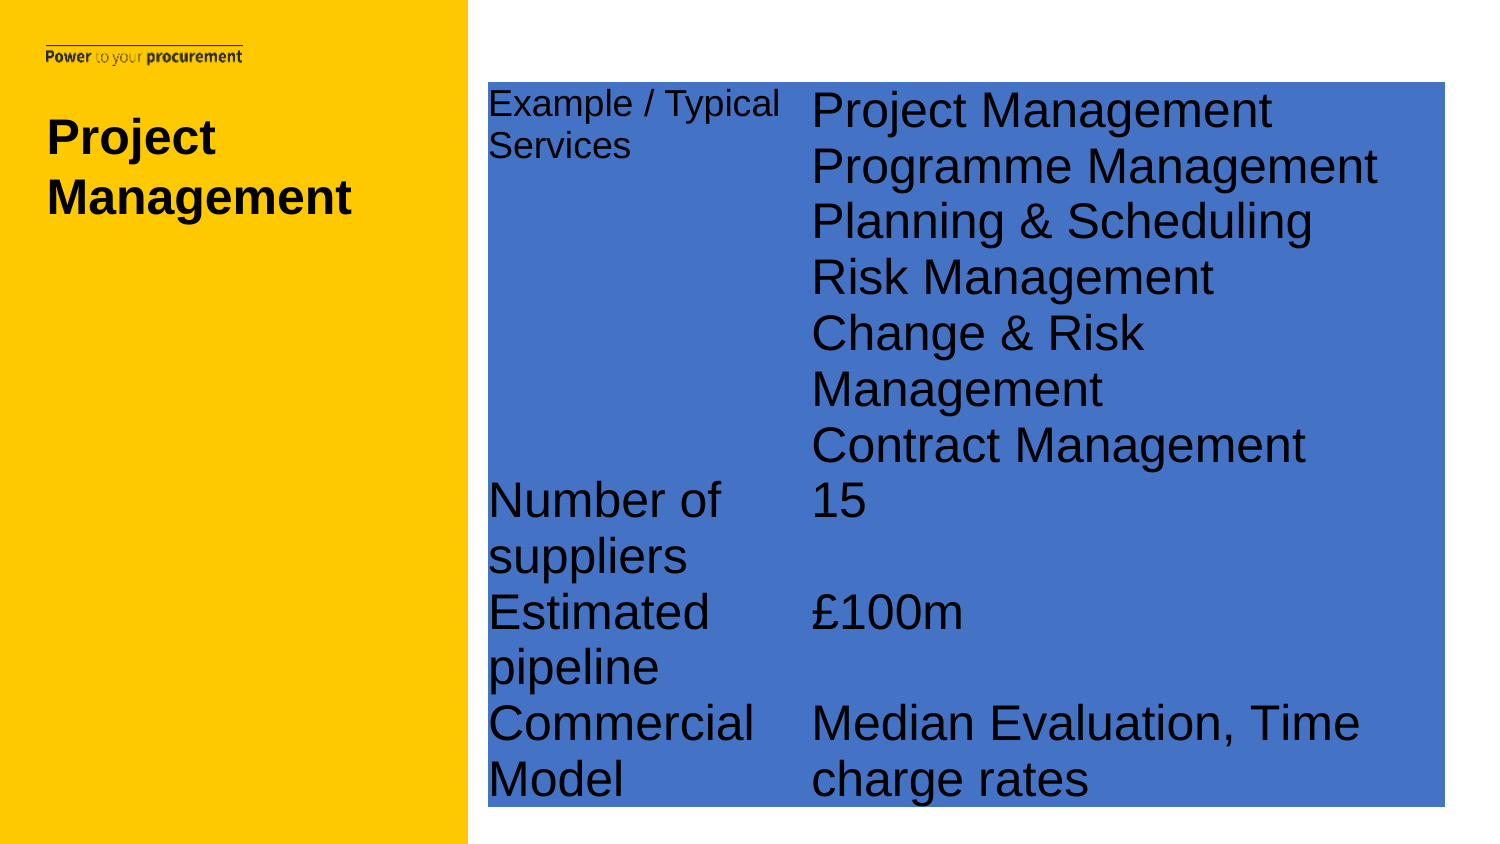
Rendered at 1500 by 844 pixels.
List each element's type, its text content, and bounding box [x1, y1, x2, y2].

title Project Management [46, 104, 423, 209]
table_cell 15 [811, 473, 1445, 584]
table_cell Number of suppliers [488, 473, 811, 584]
table_cell £100m [811, 584, 1445, 696]
table_header Project Management Programme Management Planning & Scheduling Risk Management Change & Risk Management Contract Management [811, 82, 1445, 473]
table_cell Estimated pipeline [488, 584, 811, 696]
table_cell Commercial Model [488, 696, 811, 807]
table_cell Median Evaluation, Time charge rates [811, 696, 1445, 807]
table_header Example / Typical Services [488, 82, 811, 473]
